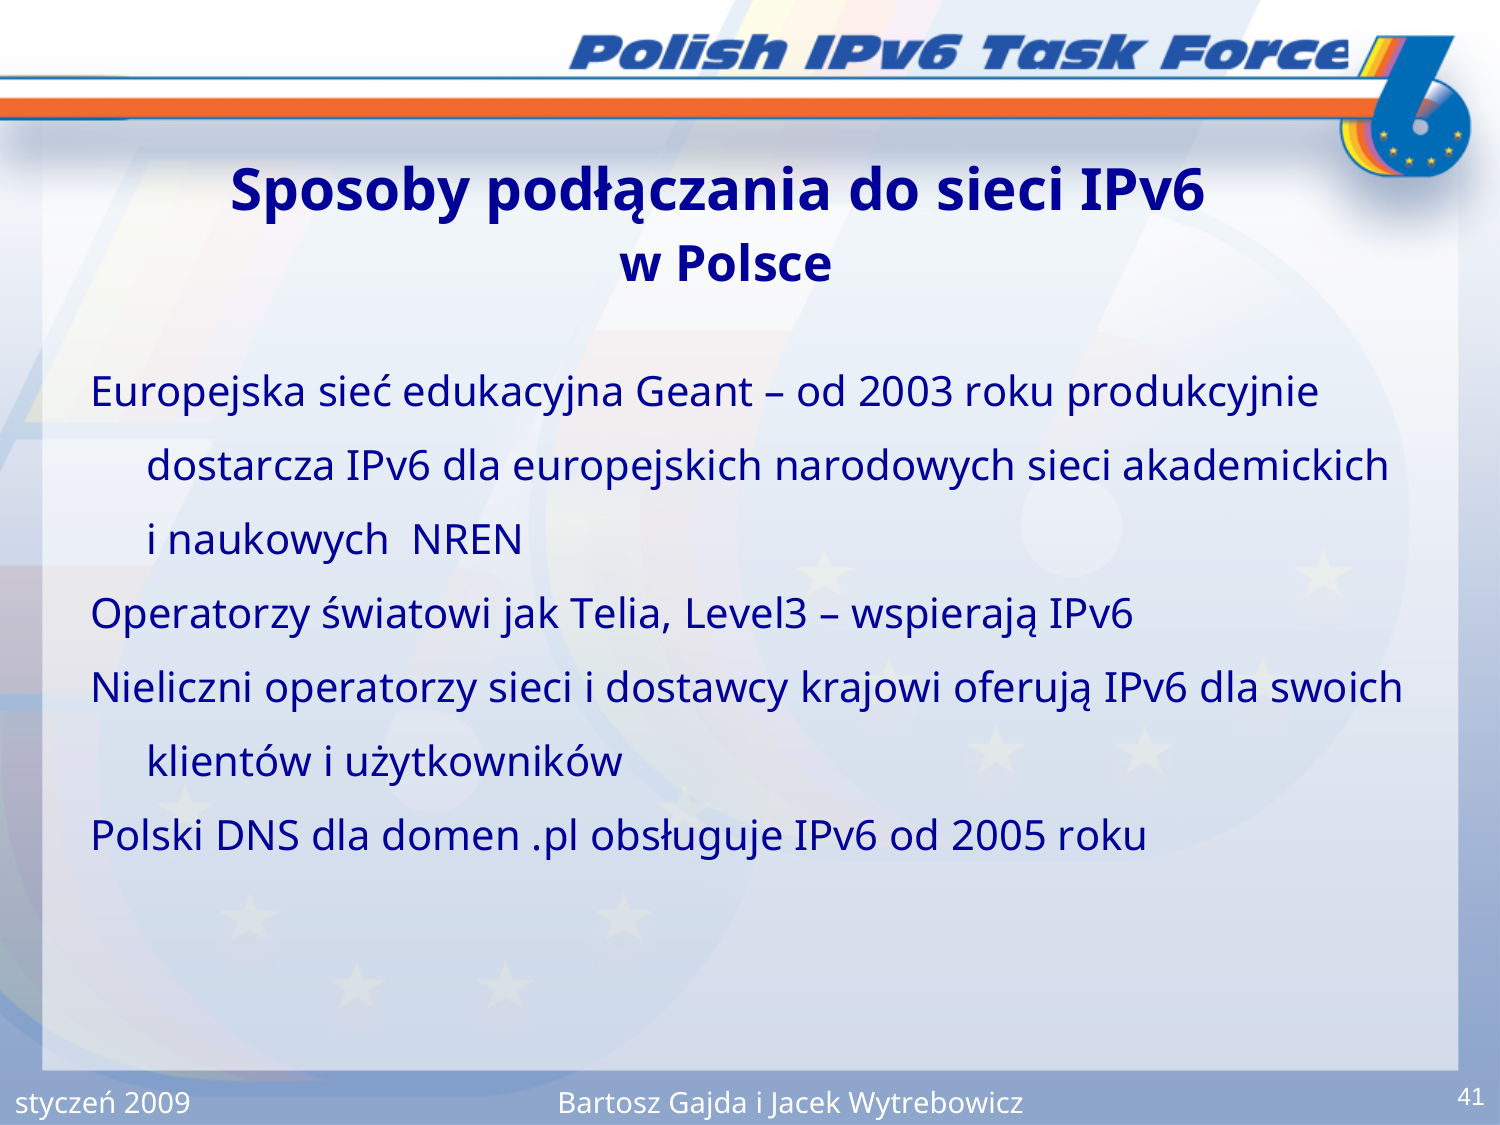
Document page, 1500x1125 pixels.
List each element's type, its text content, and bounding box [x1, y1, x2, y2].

picture [0, 0, 1500, 1125]
text_box Europejska sieć edukacyjna Geant – od 2003 roku produkcyjnie dostarcza IPv6 dla europejskich narodowych sieci akademickich i naukowych NREN Operatorzy światowi jak Telia, Level3 – wspierają IPv6 Nieliczni operatorzy sieci i dostawcy krajowi oferują IPv6 dla swoich klientów i użytkowników Polski DNS dla domen .pl obsługuje IPv6 od 2005 roku [76, 338, 1424, 1059]
text_box Sposoby podłączania do sieci IPv6 w Polsce [29, 172, 1424, 303]
